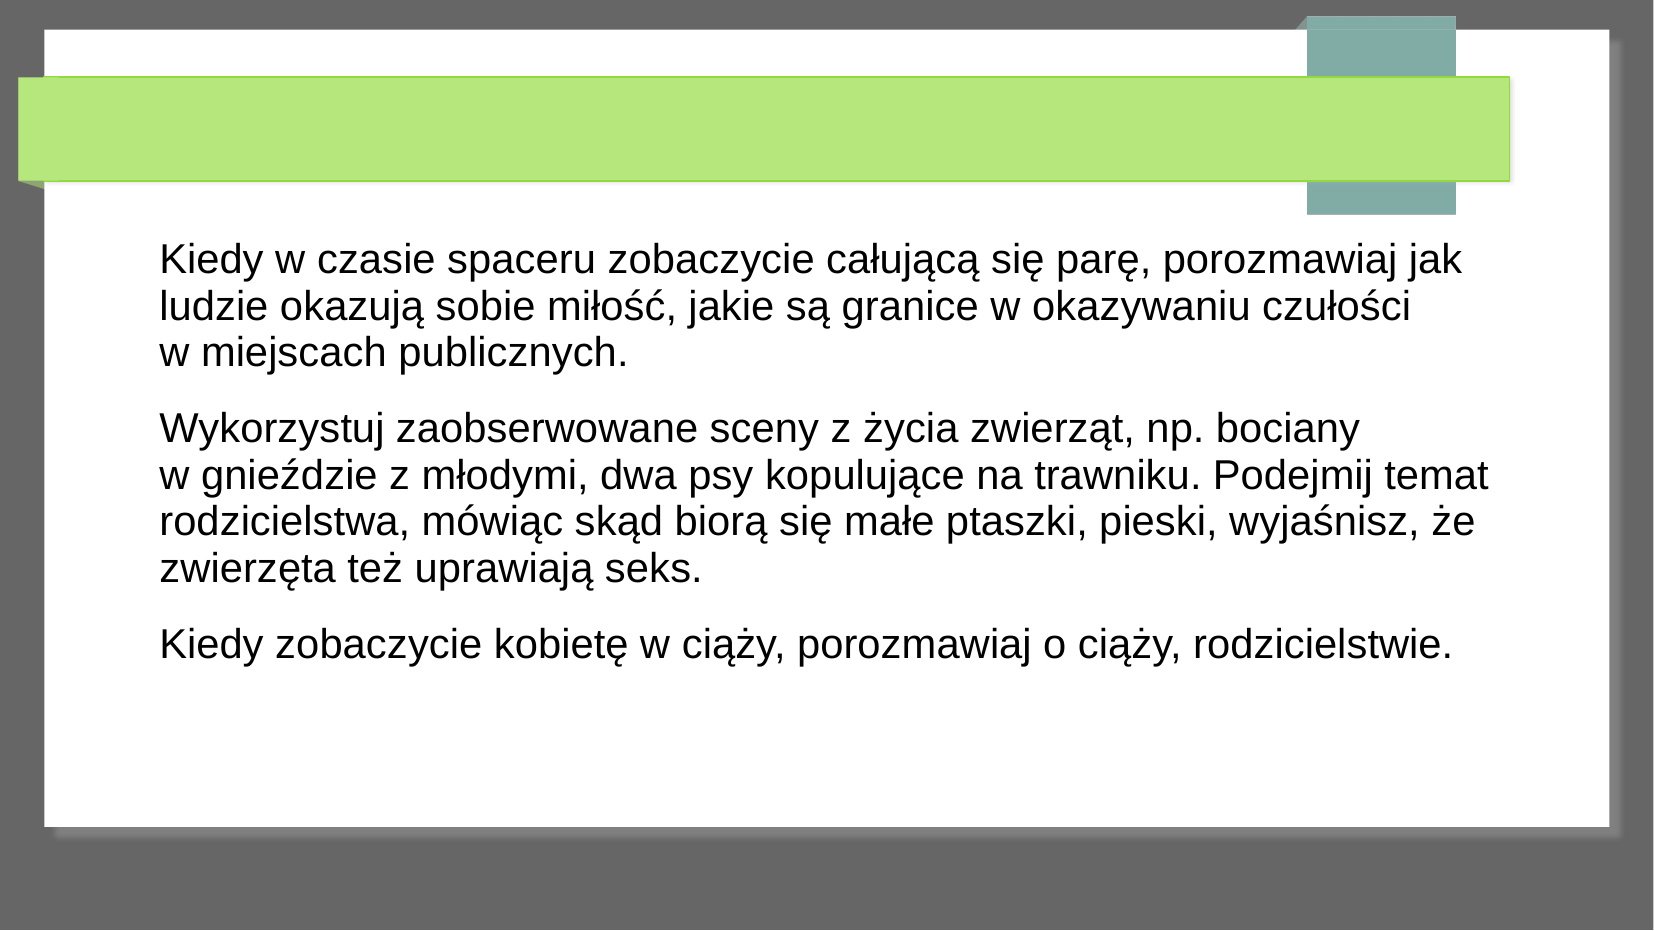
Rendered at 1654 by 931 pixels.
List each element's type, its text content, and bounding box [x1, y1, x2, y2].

list Kiedy w czasie spaceru zobaczycie całującą się parę, porozmawiaj jak ludzie okazują sobie miłość, jakie są granice w okazywaniu czułości w miejscach publicznych. Wykorzystuj zaobserwowane sceny z życia zwierząt, np. bociany w gnieździe z młodymi, dwa psy kopulujące na trawniku. Podejmij temat rodzicielstwa, mówiąc skąd biorą się małe ptaszki, pieski, wyjaśnisz, że zwierzęta też uprawiają seks. Kiedy zobaczycie kobietę w ciąży, porozmawiaj o ciąży, rodzicielstwie. [88, 236, 1565, 827]
